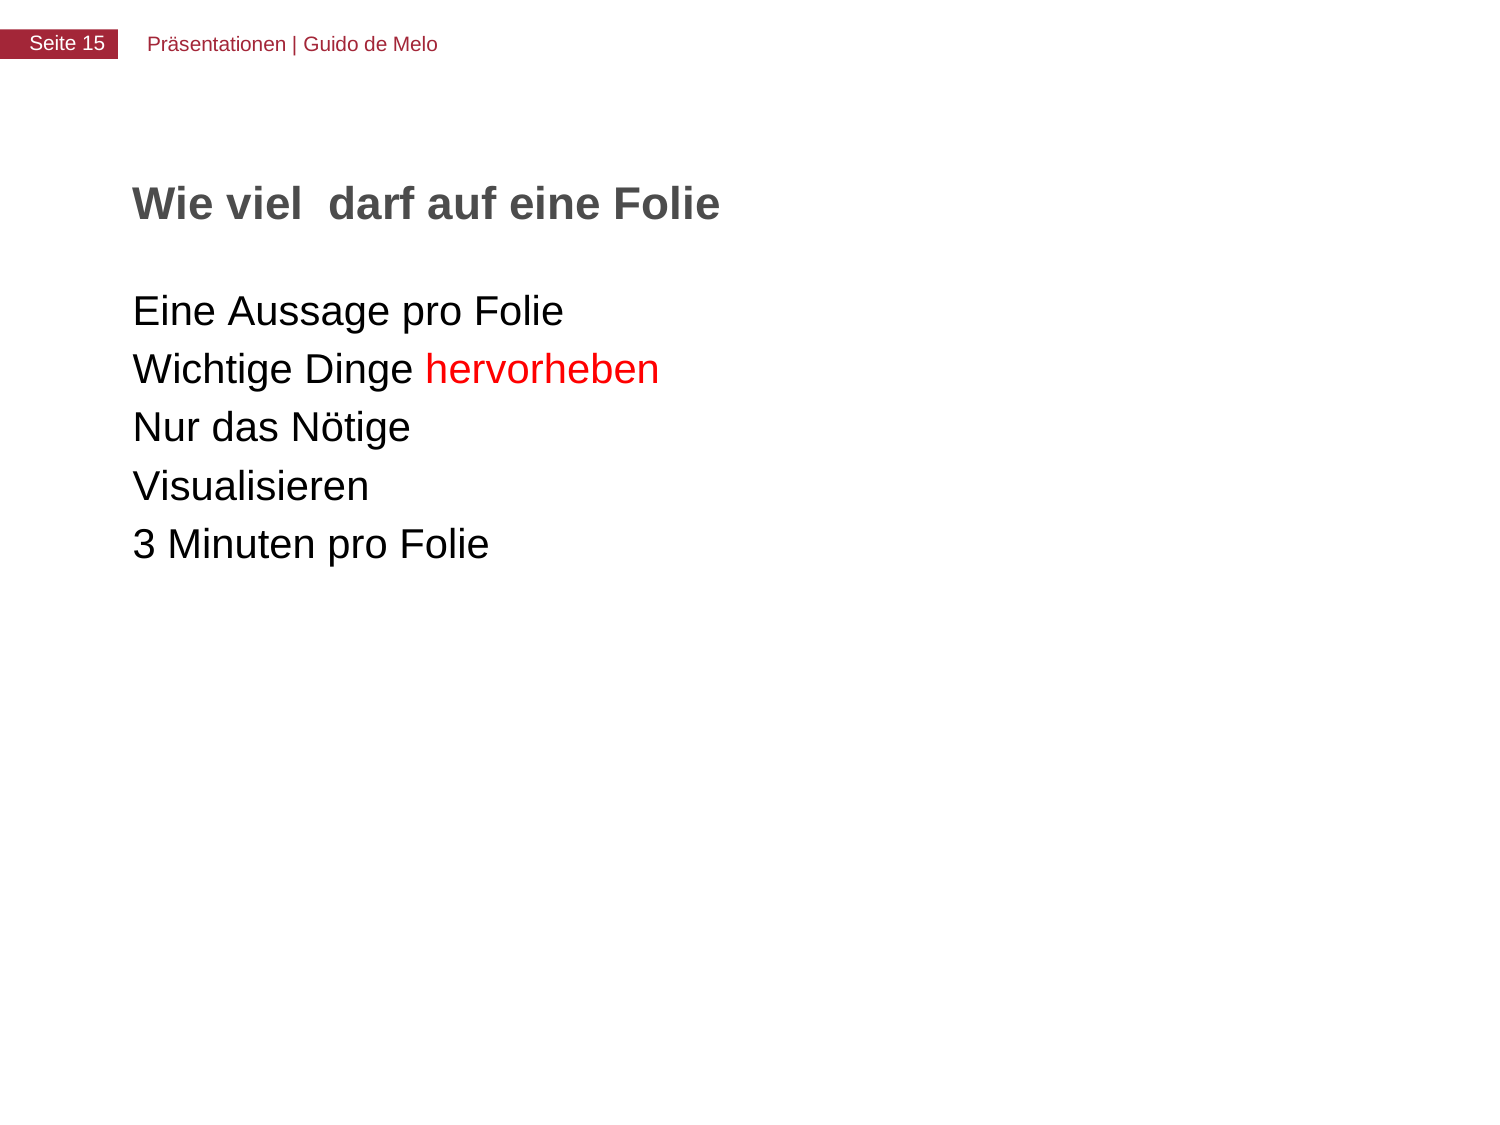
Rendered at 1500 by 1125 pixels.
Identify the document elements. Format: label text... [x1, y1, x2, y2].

title Wie viel darf auf eine Folie [132, 149, 1413, 258]
list Eine Aussage pro Folie Wichtige Dinge hervorheben Nur das Nötige Visualisieren 3 Minuten pro Folie [132, 287, 1371, 888]
